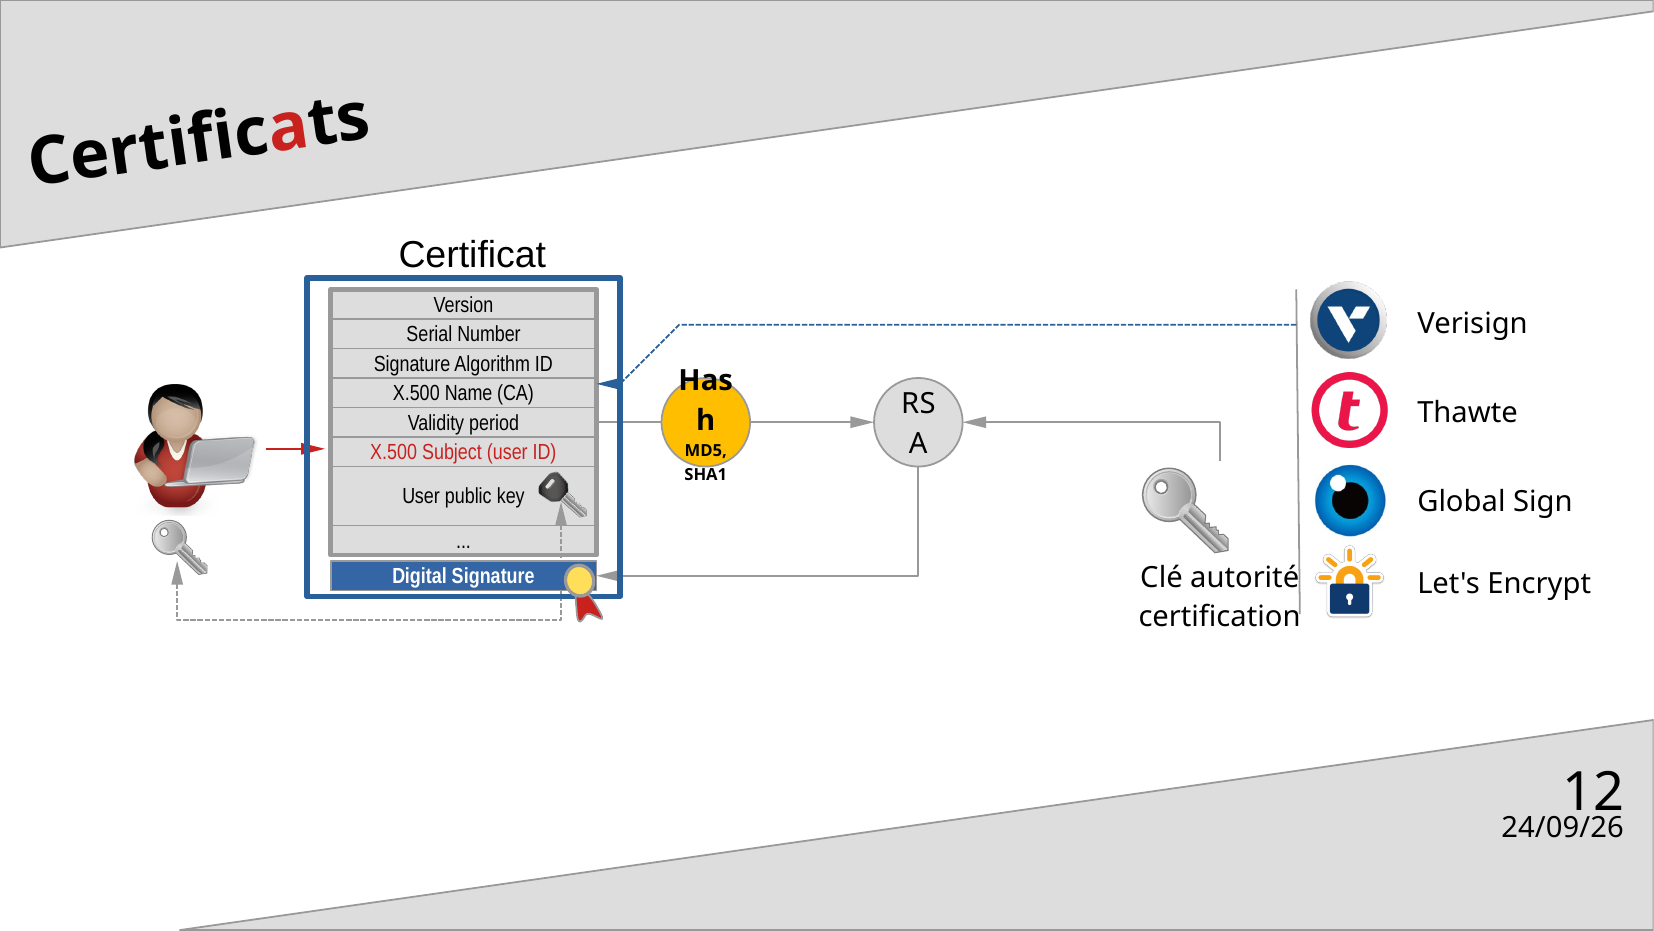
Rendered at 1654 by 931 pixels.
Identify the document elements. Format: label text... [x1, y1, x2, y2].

title Certificats [16, 0, 1501, 239]
text_box Serial Number [333, 318, 594, 348]
text_box Verisign [1411, 295, 1534, 350]
text_box [564, 564, 603, 622]
picture [1305, 454, 1394, 620]
text_box Let's Encrypt [1411, 555, 1579, 610]
text_box Digital Signature [330, 561, 597, 591]
text_box Signature Algorithm ID [333, 348, 594, 377]
text_box User public key [333, 466, 594, 525]
text_box Clé autorité certification [1123, 548, 1316, 643]
text_box Global Sign [1411, 472, 1579, 528]
text_box ... [333, 525, 594, 553]
text_box Hash MD5, SHA1 [661, 377, 751, 467]
picture [537, 469, 588, 520]
picture [123, 376, 260, 579]
picture [1302, 277, 1397, 367]
text_box Thawte [1411, 383, 1525, 439]
text_box Certificat [383, 226, 562, 284]
text_box RSA [874, 377, 963, 467]
picture [1135, 460, 1235, 548]
text_box Validity period [333, 407, 594, 437]
picture [1310, 372, 1389, 448]
text_box X.500 Subject (user ID) [333, 437, 594, 466]
text_box Version [333, 292, 594, 318]
text_box X.500 Name (CA) [333, 377, 594, 407]
